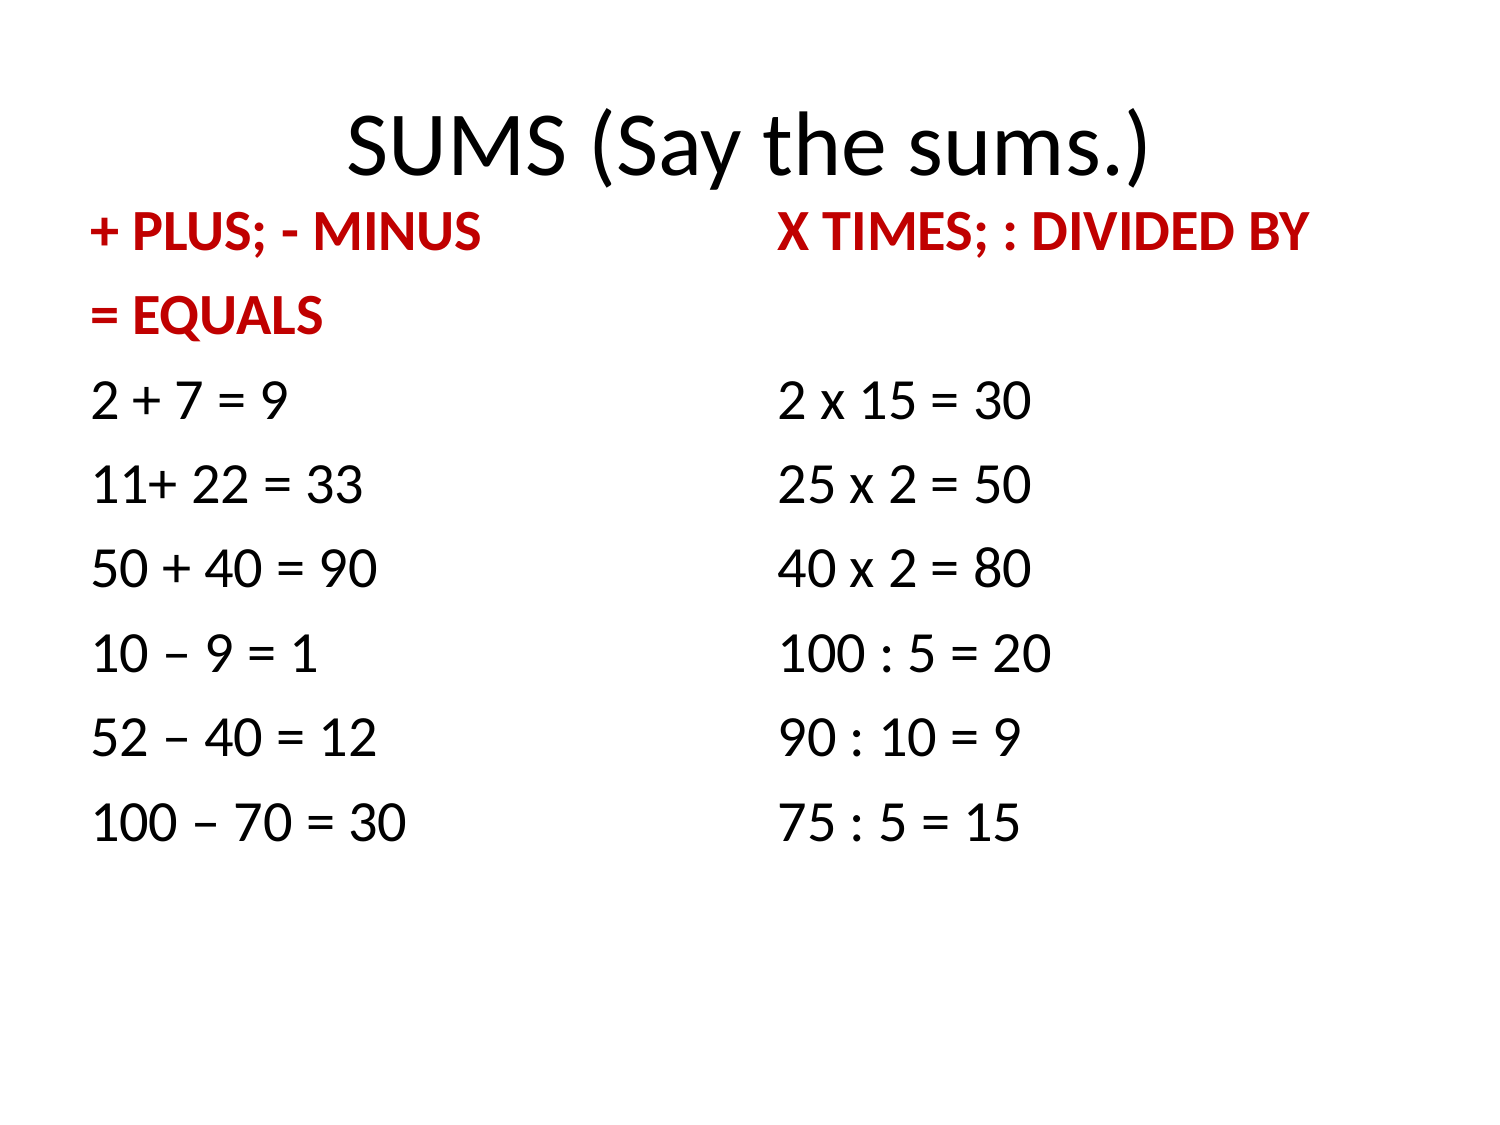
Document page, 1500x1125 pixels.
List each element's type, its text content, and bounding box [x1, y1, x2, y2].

list X TIMES; : DIVIDED BY 2 x 15 = 30 25 x 2 = 50 40 x 2 = 80 100 : 5 = 20 90 : 10 = 9 75 : 5 = 15 [762, 184, 1426, 1005]
title SUMS (Say the sums.) [75, 45, 1426, 233]
list + PLUS; - MINUS = EQUALS 2 + 7 = 9 11+ 22 = 33 50 + 40 = 90 10 – 9 = 1 52 – 40 = 12 100 – 70 = 30 [75, 184, 738, 1005]
